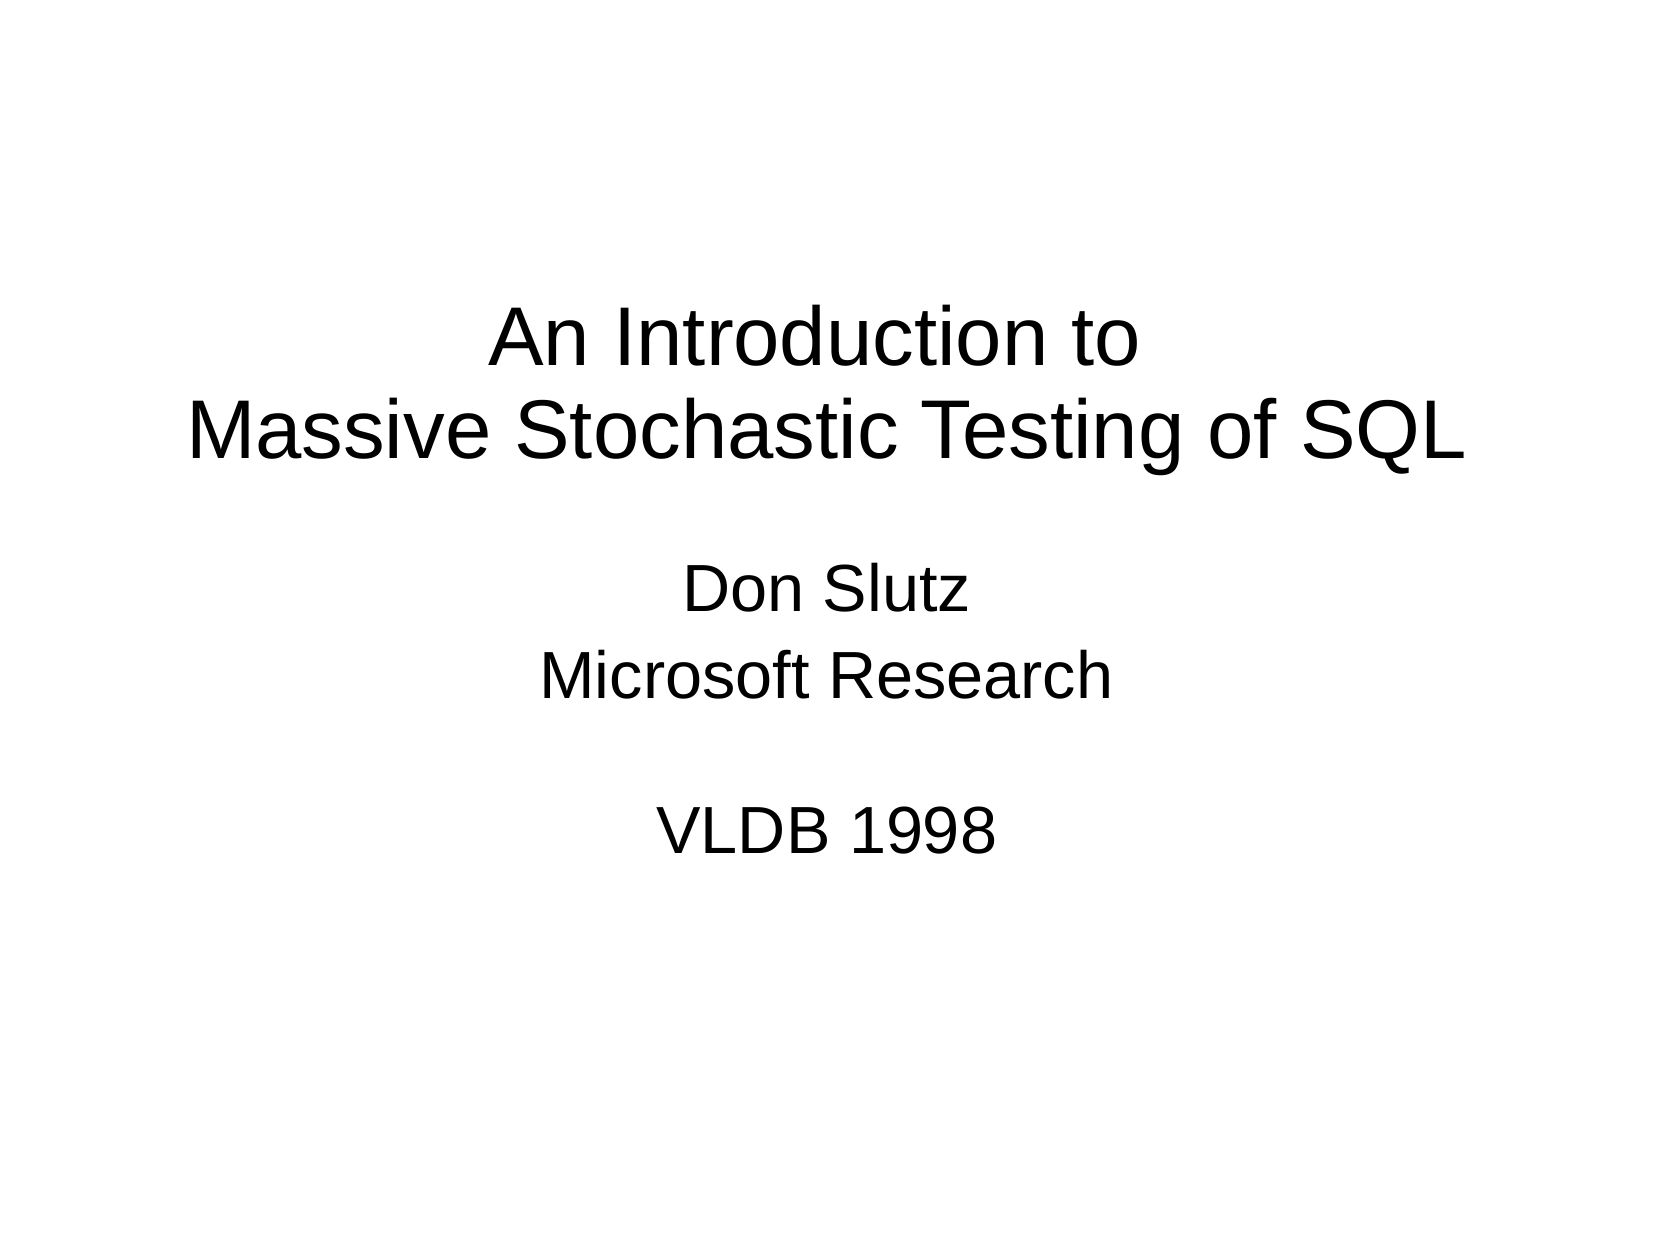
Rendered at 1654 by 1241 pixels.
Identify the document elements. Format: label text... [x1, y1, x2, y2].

subtitle An Introduction to Massive Stochastic Testing of SQL Don Slutz Microsoft Research VLDB 1998 [82, 49, 1571, 1109]
